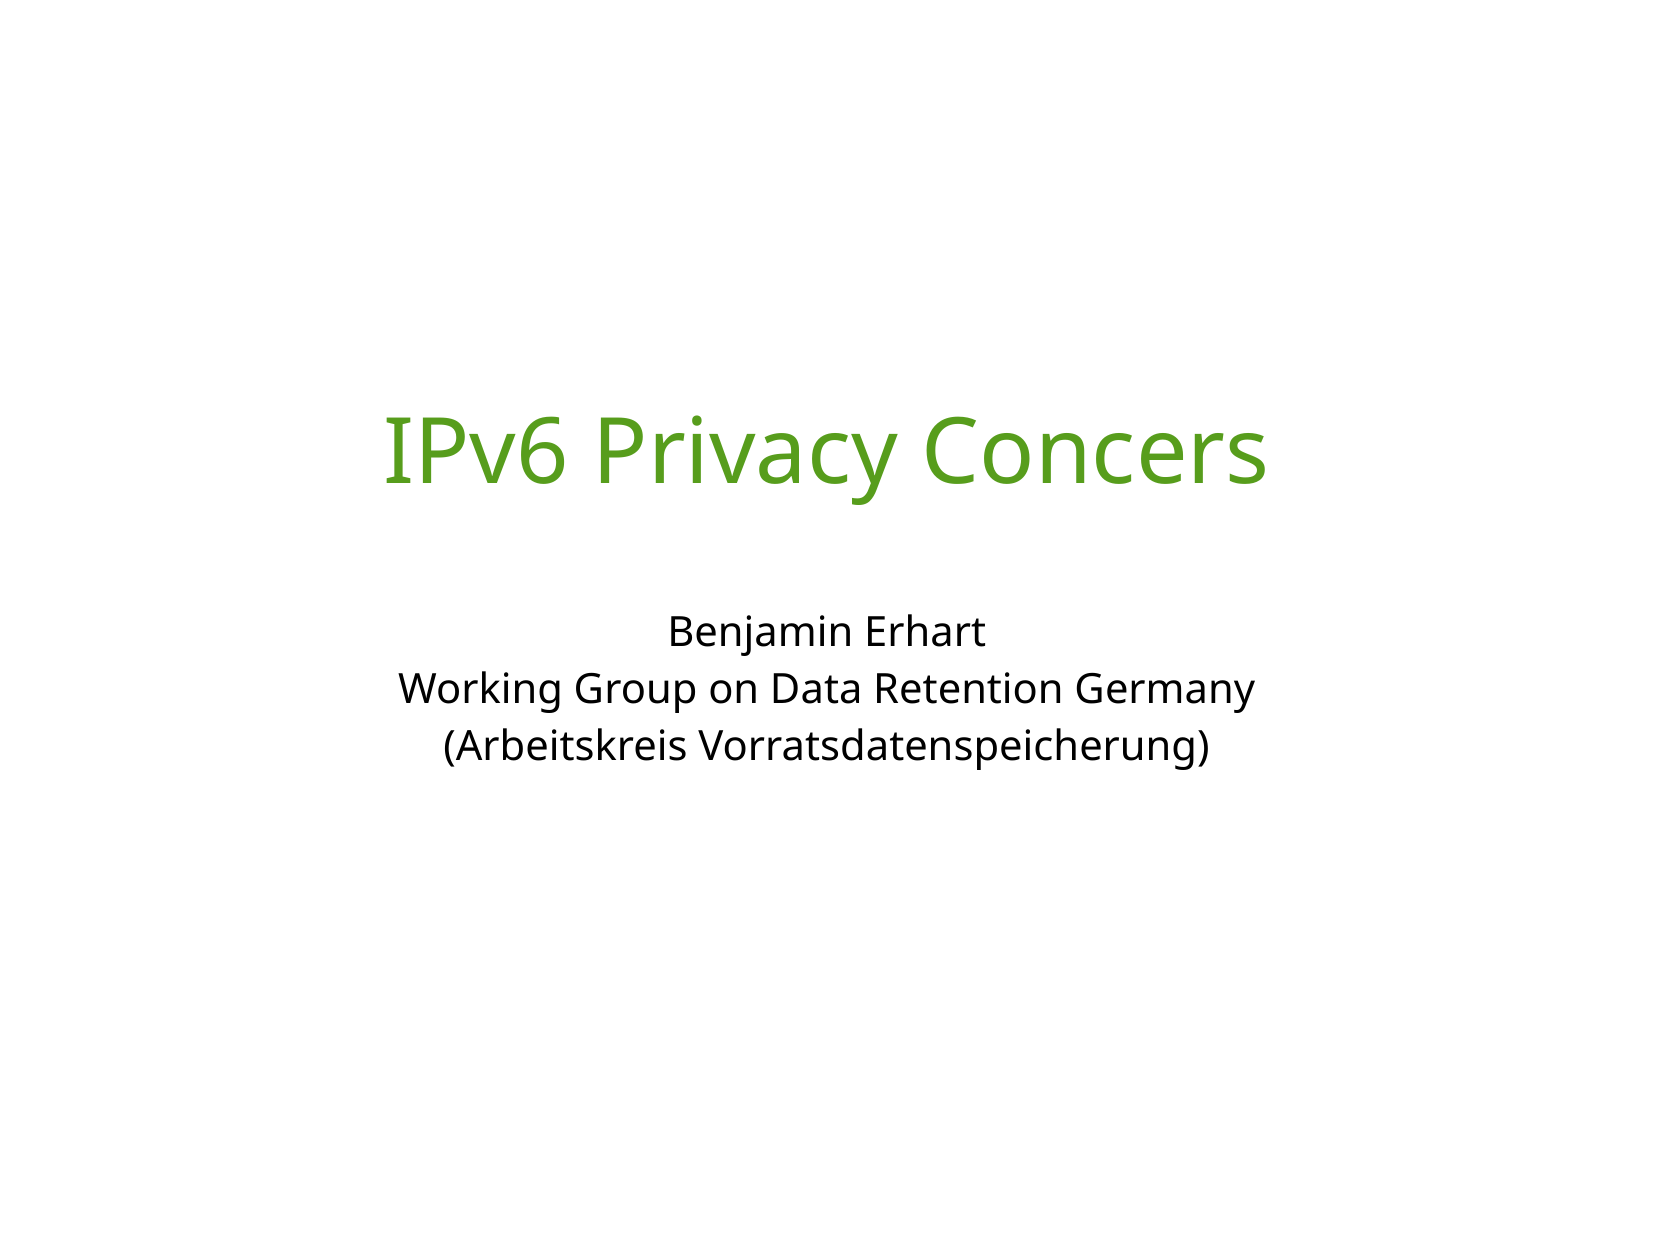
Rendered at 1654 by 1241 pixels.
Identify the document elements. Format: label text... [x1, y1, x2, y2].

subtitle IPv6 Privacy Concers Benjamin Erhart Working Group on Data Retention Germany (Arbeitskreis Vorratsdatenspeicherung) [82, 49, 1571, 1109]
